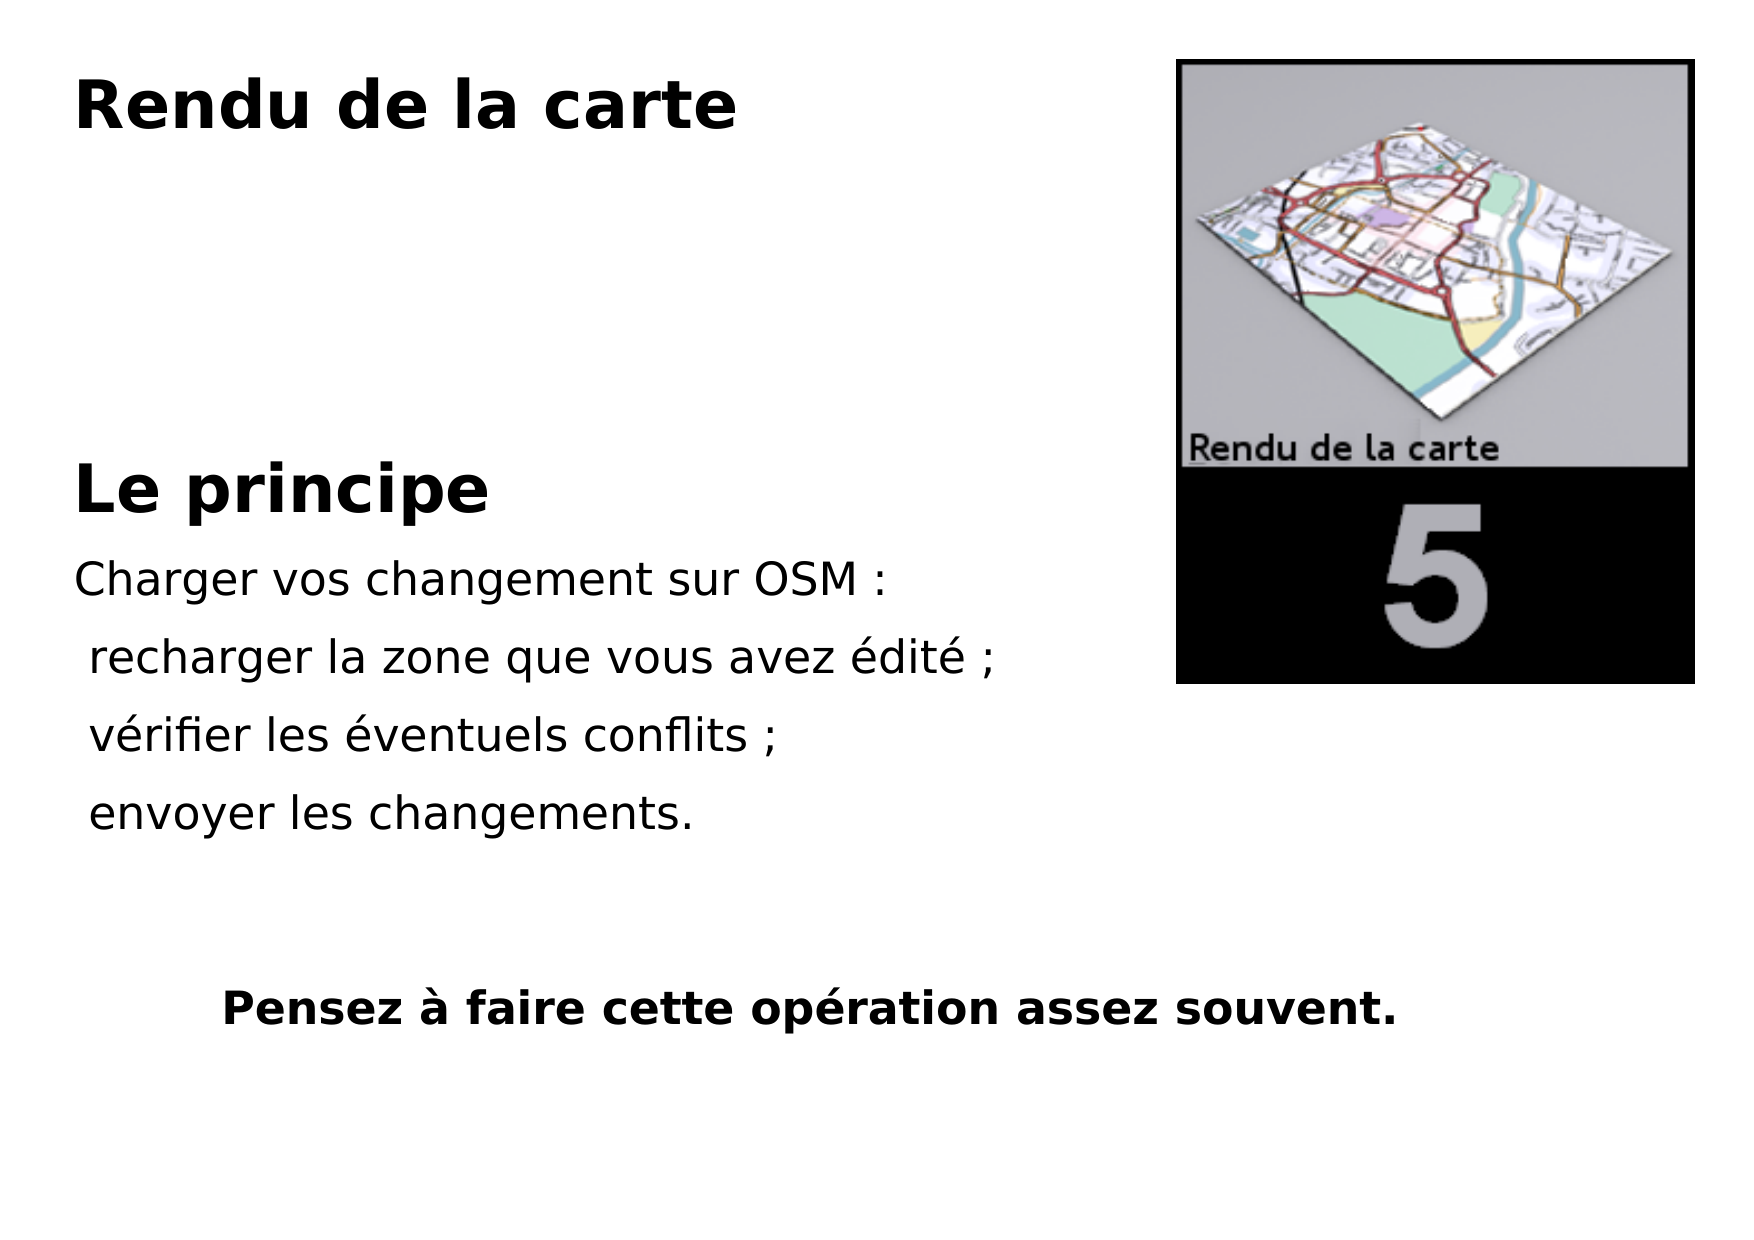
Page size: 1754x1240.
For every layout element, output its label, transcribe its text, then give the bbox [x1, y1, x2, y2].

text_box Le principe Charger vos changement sur OSM : recharger la zone que vous avez édité ; vérifier les éventuels conflits ; envoyer les changements. [59, 442, 1152, 926]
text_box Pensez à faire cette opération assez souvent. [206, 974, 1415, 1043]
text_box Rendu de la carte [59, 59, 1684, 152]
picture [1176, 59, 1695, 685]
